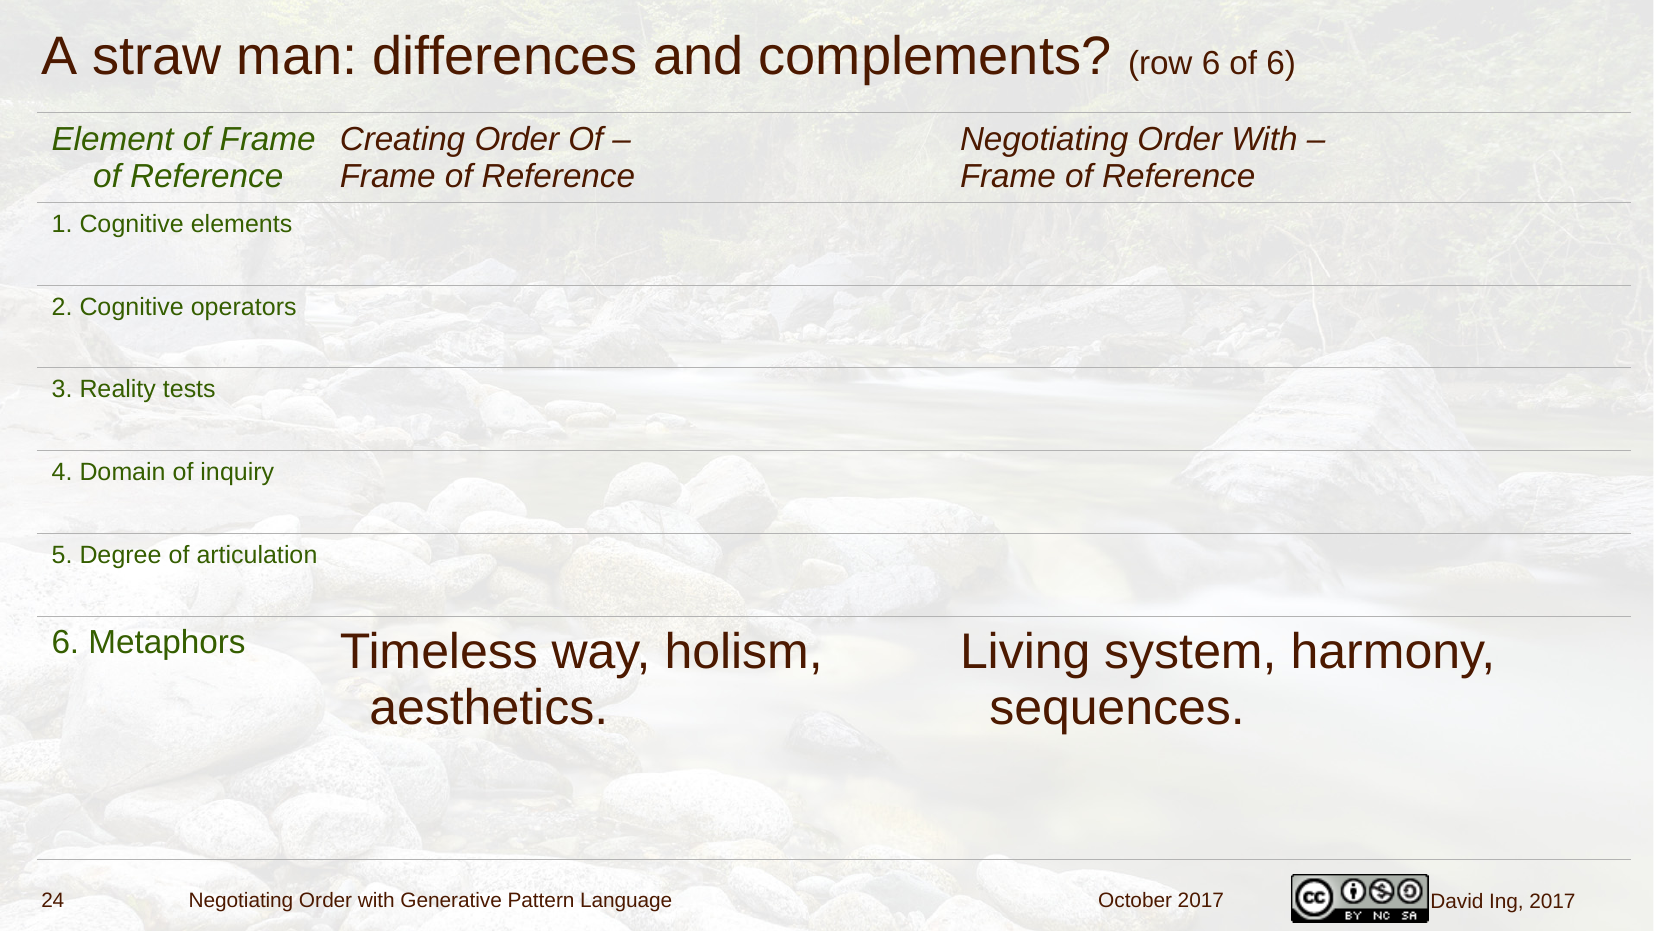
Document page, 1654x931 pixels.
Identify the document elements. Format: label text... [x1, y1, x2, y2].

picture [0, 0, 1654, 931]
table_cell [945, 368, 1631, 450]
table_cell [945, 534, 1631, 616]
table_cell 4. Domain of inquiry [37, 451, 334, 533]
table_cell [334, 203, 945, 285]
table_cell [945, 203, 1631, 285]
text_box [1003, 648, 1033, 729]
table_header Element of Frame of Reference [37, 113, 334, 202]
table_cell [334, 286, 945, 367]
table_cell 3. Reality tests [37, 368, 334, 450]
title A straw man: differences and complements? (row 6 of 6) [41, 30, 1613, 112]
table_cell 5. Degree of articulation [37, 534, 334, 616]
table_header Creating Order Of – Frame of Reference [334, 113, 945, 202]
table_cell Timeless way, holism, aesthetics. [334, 617, 945, 859]
table_cell Living system, harmony, sequences. [945, 617, 1631, 859]
table_cell [334, 368, 945, 450]
table_cell 1. Cognitive elements [37, 203, 334, 285]
table_cell [945, 451, 1631, 533]
table_cell 2. Cognitive operators [37, 286, 334, 367]
table_cell [334, 534, 945, 616]
table_cell [334, 451, 945, 533]
table_cell 6. Metaphors [37, 617, 334, 859]
table_header Negotiating Order With – Frame of Reference [945, 113, 1631, 202]
table_cell [945, 286, 1631, 367]
